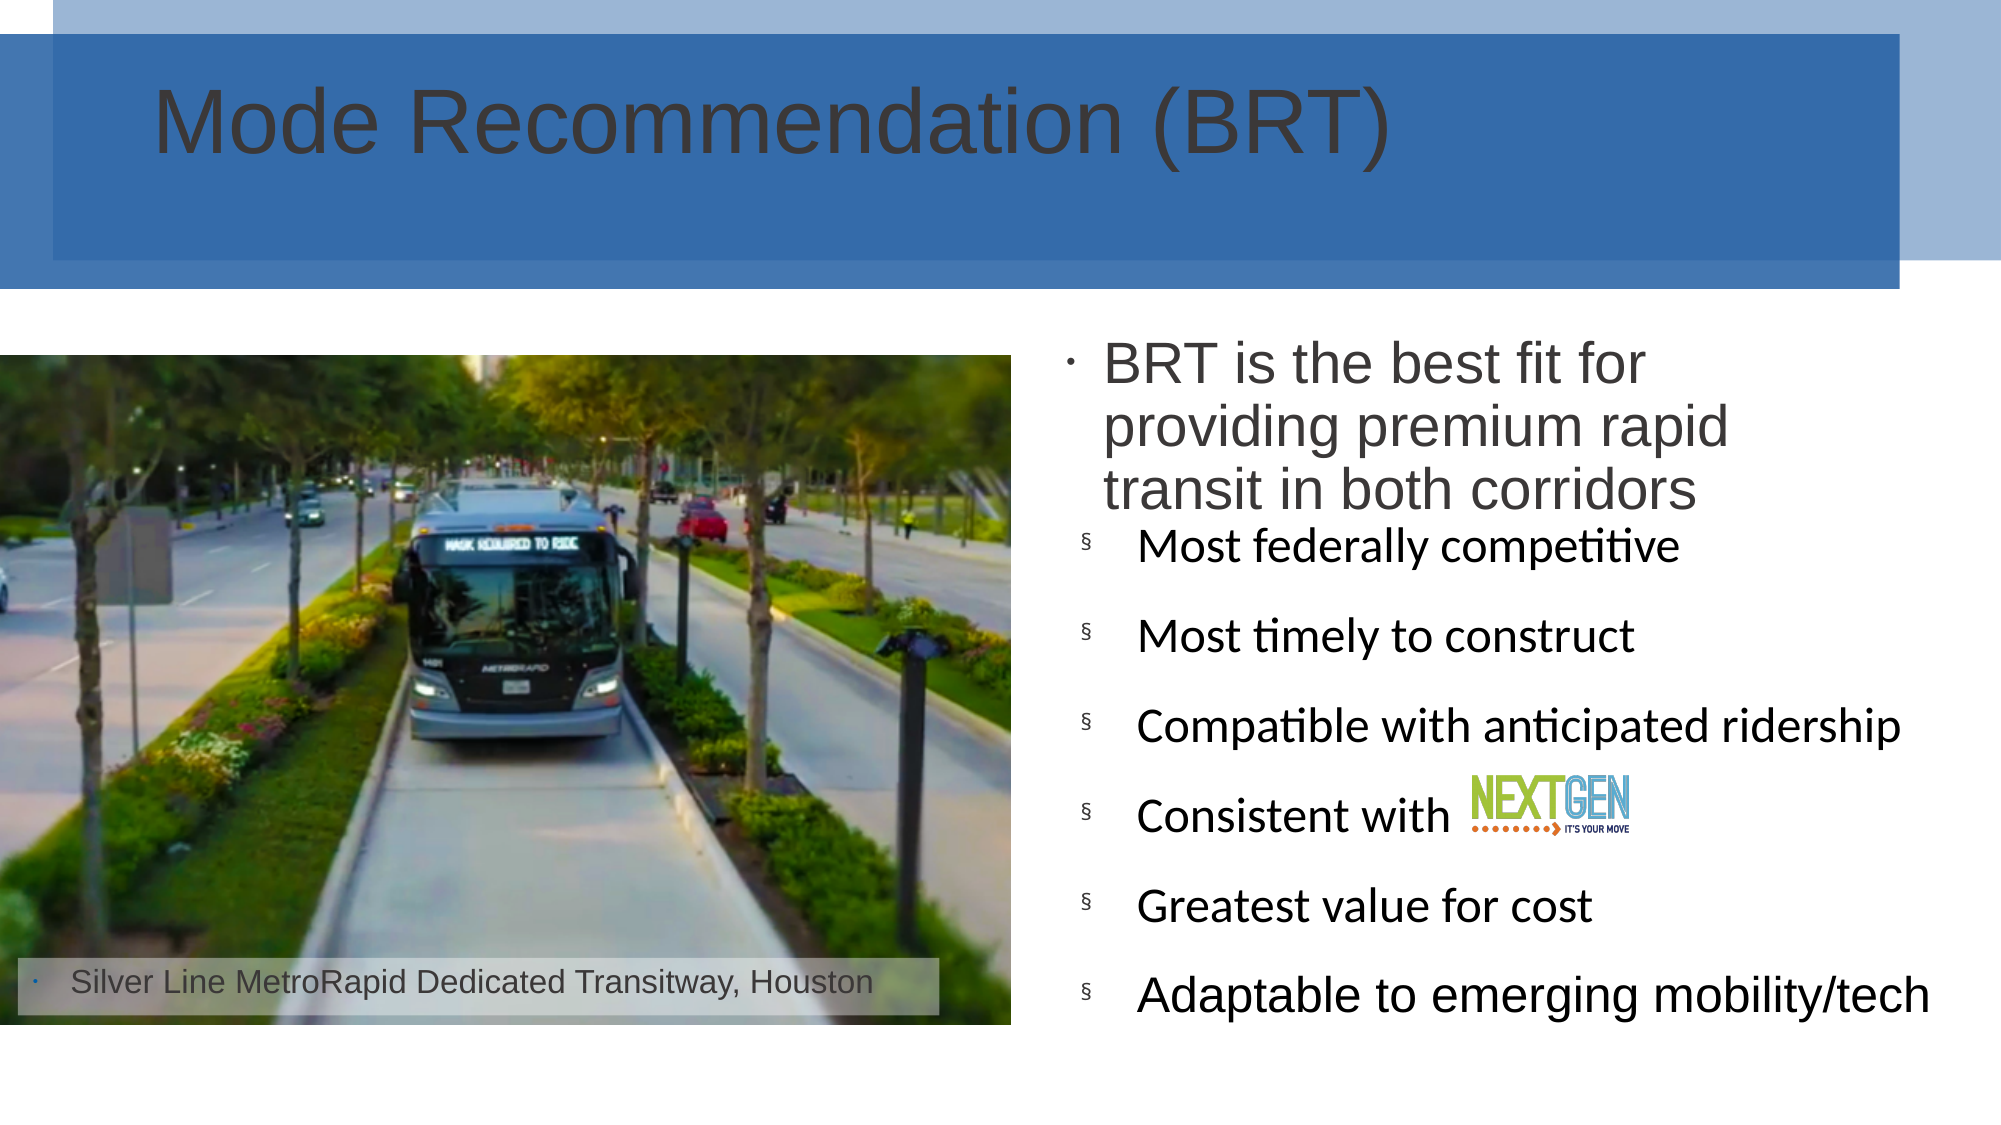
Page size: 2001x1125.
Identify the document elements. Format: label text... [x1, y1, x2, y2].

title Mode Recommendation (BRT) [137, 66, 1863, 285]
text_box Most federally competitive Most timely to construct Compatible with anticipated ridership Consistent with Greatest value for cost Adaptable to emerging mobility/tech [1065, 474, 1985, 1030]
list Silver Line MetroRapid Dedicated Transitway, Houston [17, 957, 940, 1016]
list BRT is the best fit for providing premium rapid transit in both corridors [1051, 325, 1883, 517]
picture [0, 355, 1011, 1025]
picture [1472, 775, 1629, 836]
